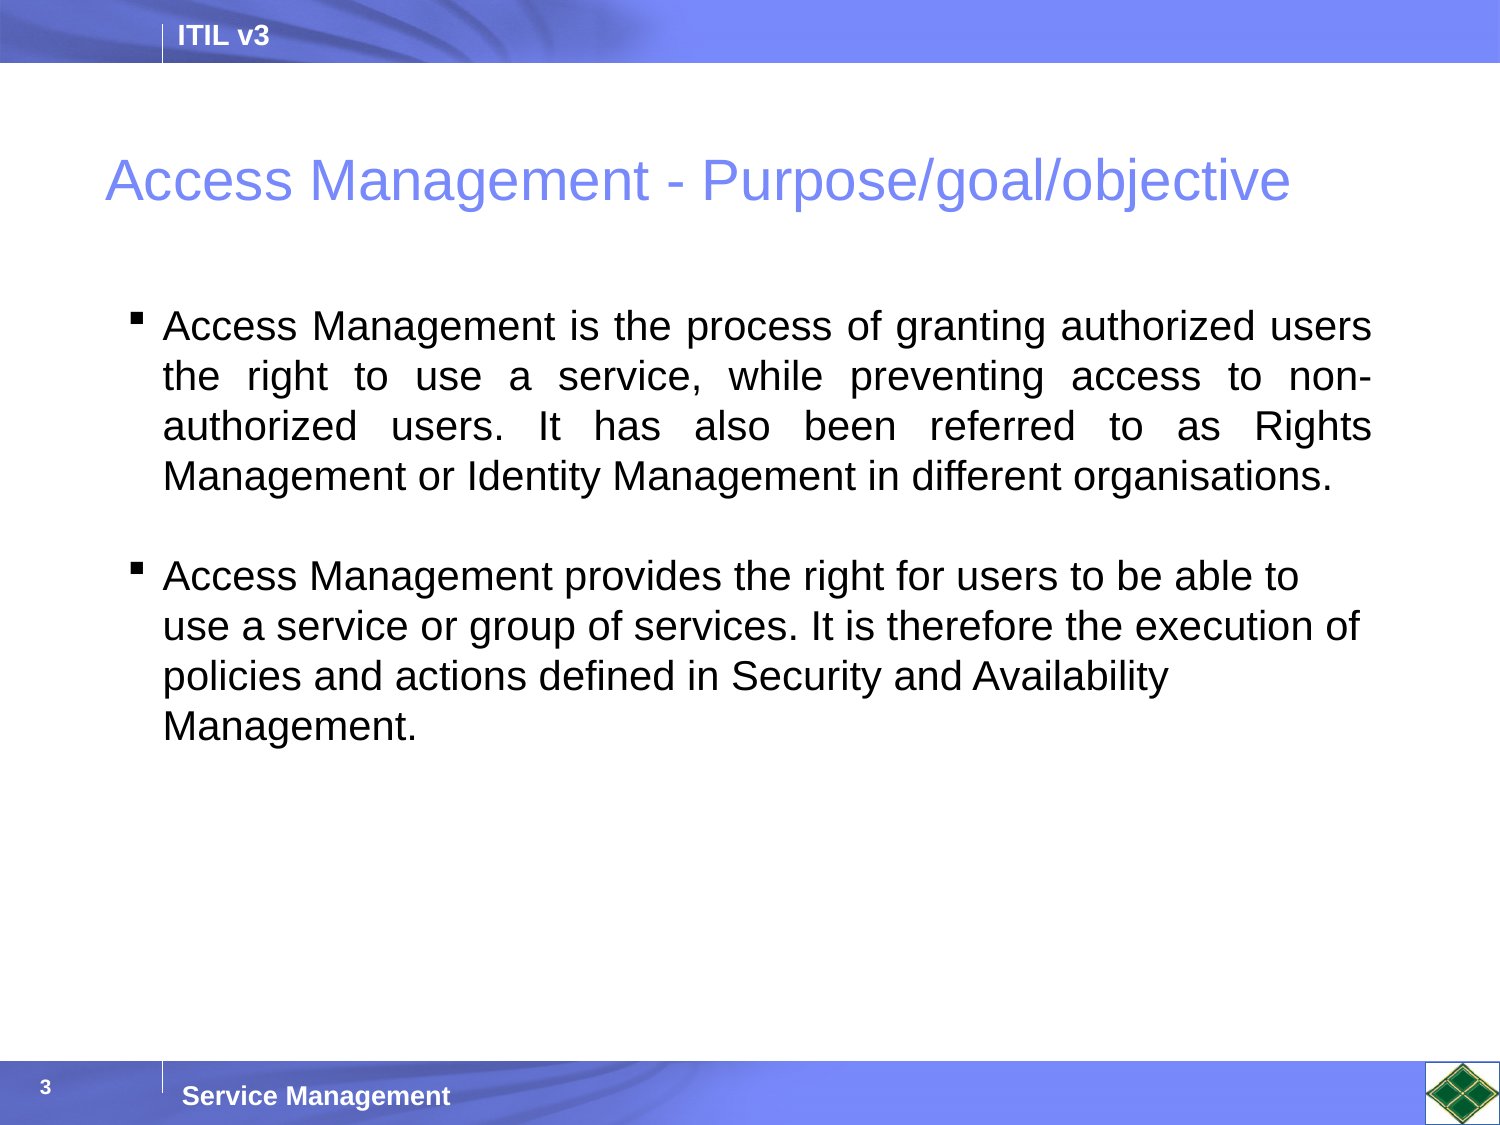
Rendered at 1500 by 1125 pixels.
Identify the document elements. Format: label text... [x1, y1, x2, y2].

text_box Access Management is the process of granting authorized users the right to use a service, while preventing access to non-authorized users. It has also been referred to as Rights Management or Identity Management in different organisations. Access Management provides the right for users to be able to use a service or group of services. It is therefore the execution of policies and actions defined in Security and Availability Management. [112, 291, 1388, 932]
picture [0, 1061, 1500, 1125]
picture [0, 0, 1500, 63]
text_box Access Management - Purpose/goal/objective [90, 121, 1443, 221]
picture [1426, 1063, 1499, 1124]
text_box <číslo> [25, 1066, 191, 1119]
